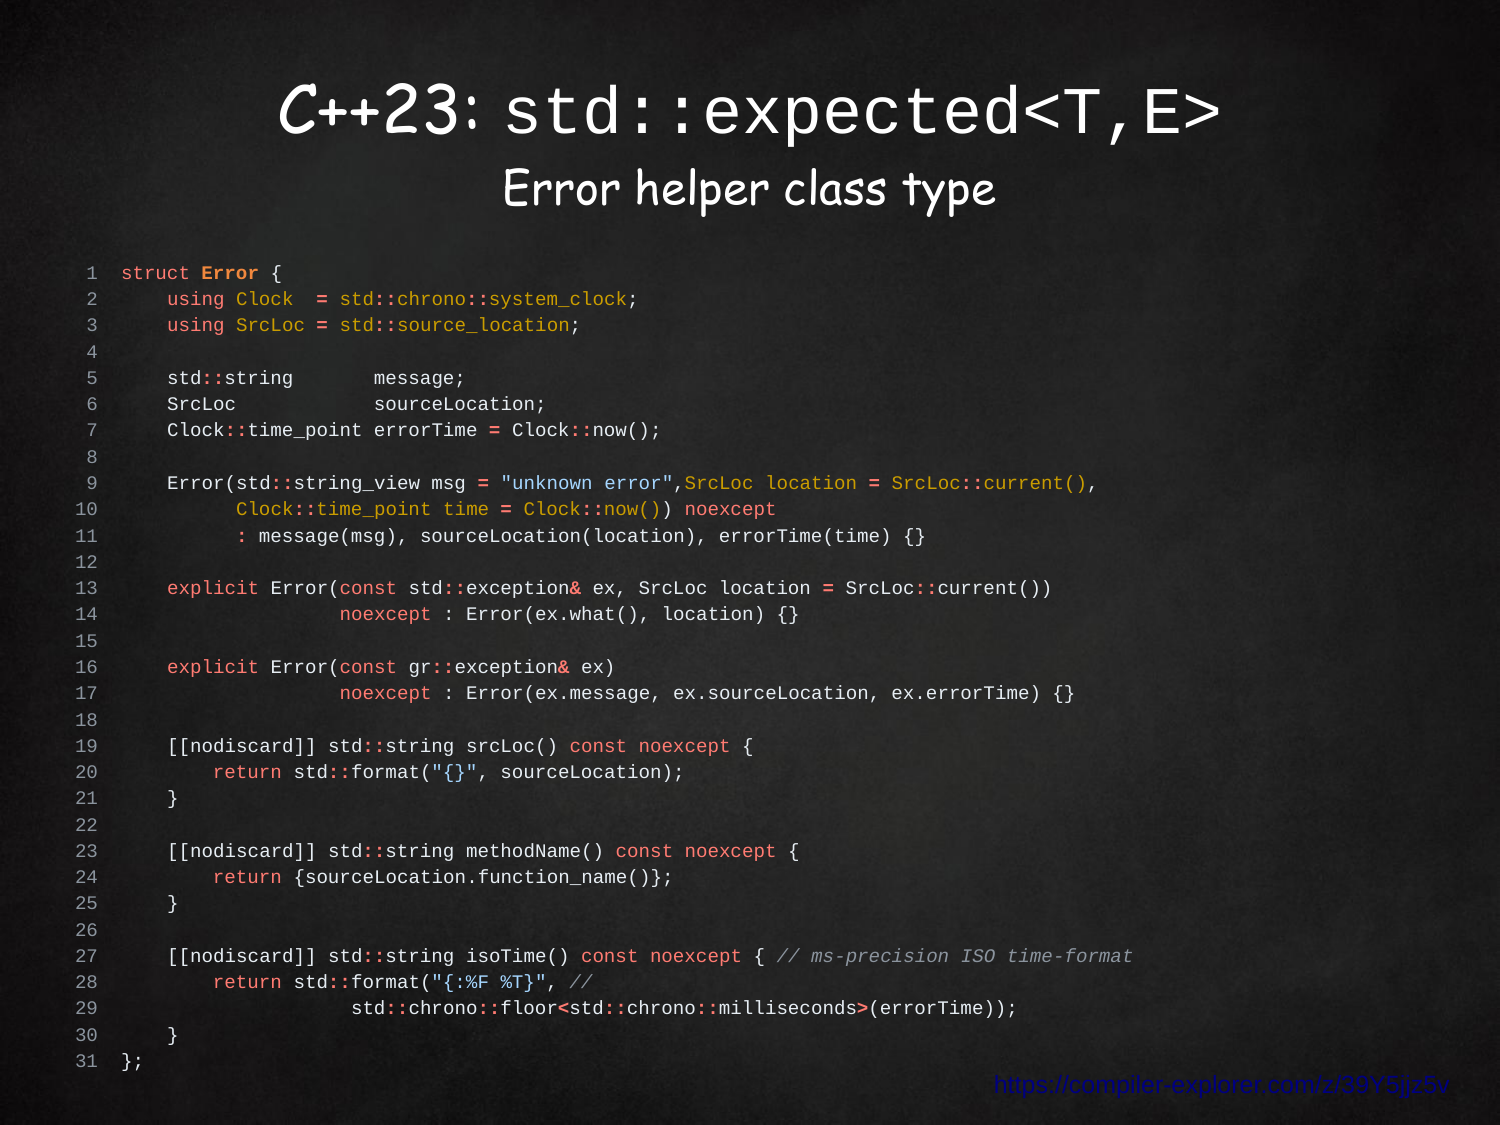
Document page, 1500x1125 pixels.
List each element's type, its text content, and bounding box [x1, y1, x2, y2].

list 1 struct Error { 2 using Clock = std::chrono::system_clock; 3 using SrcLoc = std::source_location; 4 5 std::string message; 6 SrcLoc sourceLocation; 7 Clock::time_point errorTime = Clock::now(); 8 9 Error(std::string_view msg = "unknown error",SrcLoc location = SrcLoc::current(), 10 Clock::time_point time = Clock::now()) noexcept 11 : message(msg), sourceLocation(location), errorTime(time) {} 12 13 explicit Error(const std::exception& ex, SrcLoc location = SrcLoc::current()) 14 noexcept : Error(ex.what(), location) {} 15 16 explicit Error(const gr::exception& ex) 17 noexcept : Error(ex.message, ex.sourceLocation, ex.errorTime) {} 18 19 [[nodiscard]] std::string srcLoc() const noexcept { 20 return std::format("{}", sourceLocation); 21 } 22 23 [[nodiscard]] std::string methodName() const noexcept { 24 return {sourceLocation.function_name()}; 25 } 26 27 [[nodiscard]] std::string isoTime() const noexcept { // ms-precision ISO time-format 28 return std::format("{:%F %T}", // 29 std::chrono::floor<std::chrono::milliseconds>(errorTime)); 30 } 31 }; [75, 263, 1425, 1075]
picture [0, 0, 1500, 1125]
title C++23: std::expected<T,E> Error helper class type [75, 44, 1425, 233]
text_box https://compiler-explorer.com/z/39Y5jjz5v [978, 1062, 1500, 1120]
